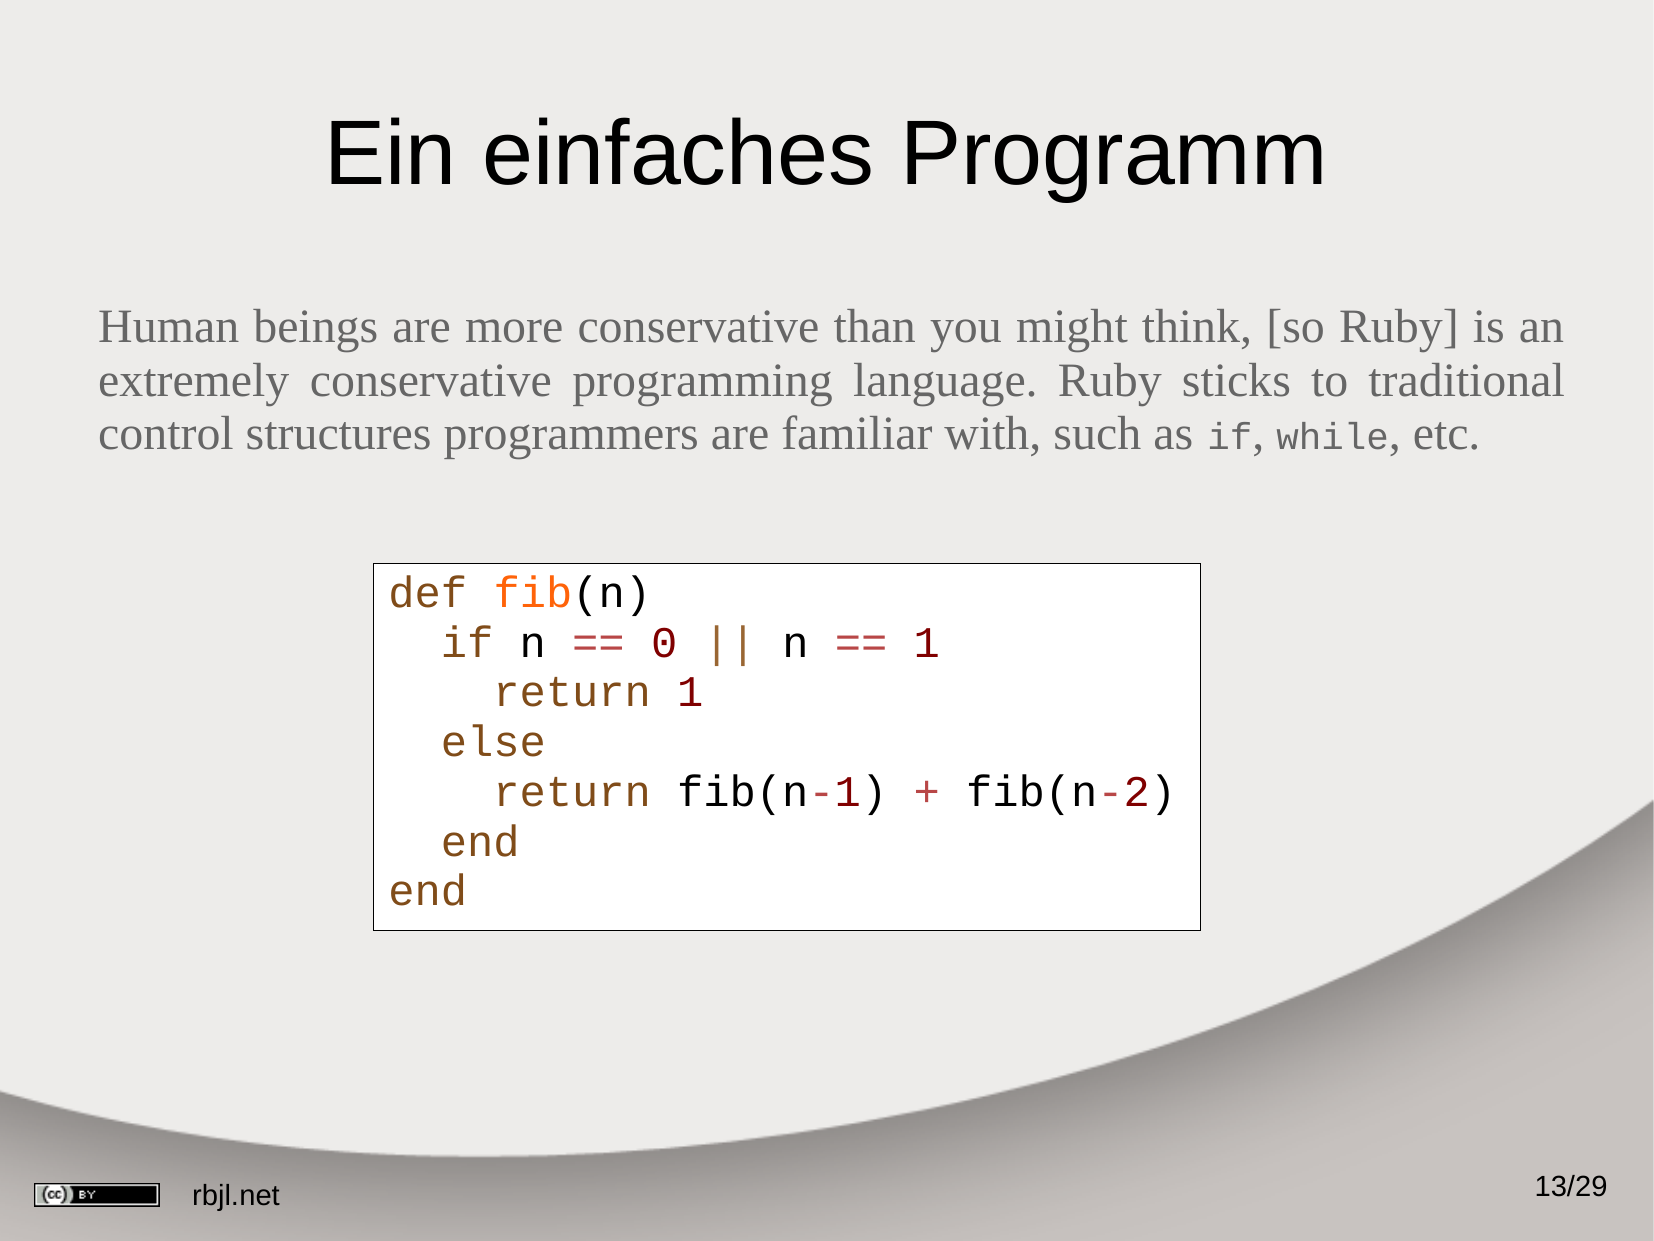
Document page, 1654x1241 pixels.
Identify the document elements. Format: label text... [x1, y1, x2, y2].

picture [0, 0, 1654, 1241]
title Ein einfaches Programm [82, 49, 1571, 257]
text_box Human beings are more conservative than you might think, [so Ruby] is an extremely conservative programming language. Ruby sticks to traditional control structures programmers are familiar with, such as if, while, etc. [83, 292, 1582, 469]
text_box def fib(n) if n == 0 || n == 1 return 1 else return fib(n-1) + fib(n-2) end end [373, 563, 1201, 931]
